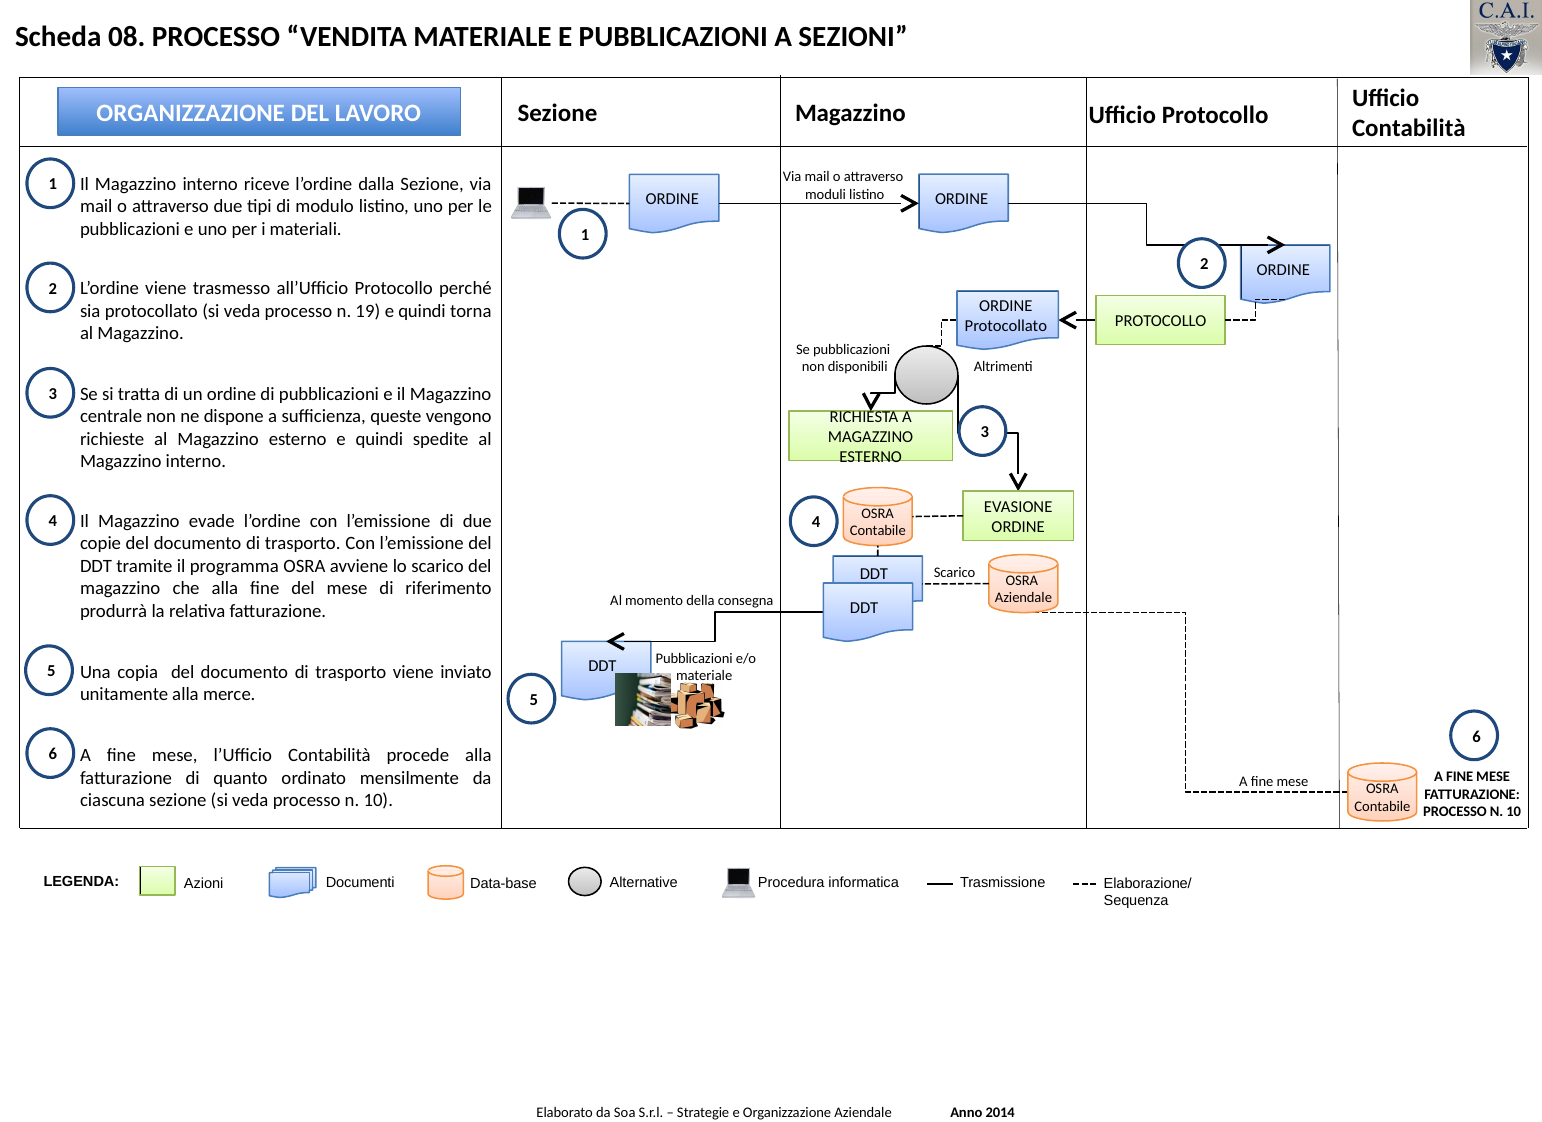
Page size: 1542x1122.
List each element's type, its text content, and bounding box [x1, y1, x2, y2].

text_box A fine mese [1171, 764, 1376, 797]
text_box OSRA Contabile [843, 487, 913, 546]
text_box RICHIESTA A MAGAZZINO ESTERNO [788, 411, 953, 461]
text_box DDT [833, 555, 923, 602]
text_box ORDINE [1240, 244, 1330, 304]
text_box OSRA Aziendale [988, 554, 1058, 613]
text_box Il Magazzino interno riceve l’ordine dalla Sezione, via mail o attraverso due tipi di modulo listino, uno per le pubblicazioni e uno per i materiali. [65, 164, 501, 247]
text_box [586, 867, 594, 896]
text_box L’ordine viene trasmesso all’Ufficio Protocollo perché sia protocollato (si veda processo n. 19) e quindi torna al Magazzino. [65, 268, 507, 352]
picture [510, 186, 552, 220]
text_box Elaborato da Soa S.r.l. – Strategie e Organizzazione Aziendale Anno 2014 [4, 1096, 1542, 1122]
text_box Se pubblicazioni non disponibili [754, 332, 935, 383]
text_box ORDINE [629, 174, 719, 233]
text_box DDT [823, 582, 913, 642]
picture [721, 867, 756, 899]
text_box Se si tratta di un ordine di pubblicazioni e il Magazzino centrale non ne dispone a sufficienza, queste vengono richieste al Magazzino esterno e quindi spedite al Magazzino interno. [65, 374, 507, 479]
text_box 4 [790, 496, 838, 546]
text_box Il Magazzino evade l’ordine con l’emissione di due copie del documento di trasporto. Con l’emissione del DDT tramite il programma OSRA avviene lo scarico del magazzino che alla fine del mese di riferimento produrrà la relativa fatturazione. [65, 501, 507, 629]
text_box [428, 865, 464, 900]
text_box 1 [26, 158, 65, 208]
text_box Sezione [502, 77, 779, 147]
text_box [269, 867, 316, 898]
text_box 5 [25, 645, 73, 695]
text_box Elaborazione/Sequenza [1088, 866, 1263, 917]
text_box [139, 866, 169, 895]
text_box Ufficio Contabilità [1337, 76, 1528, 146]
picture [615, 673, 725, 729]
text_box 2 [26, 263, 65, 312]
text_box 3 [26, 368, 66, 418]
text_box A FINE MESE FATTURAZIONE: PROCESSO N. 10 [1394, 759, 1542, 828]
text_box 3 [959, 406, 1006, 456]
text_box ORDINE Protocollato [956, 290, 1059, 349]
text_box 1 [559, 209, 607, 259]
text_box OSRA Contabile [1347, 762, 1417, 821]
text_box [896, 382, 957, 404]
text_box Data-base [457, 866, 586, 899]
text_box 6 [26, 728, 74, 778]
text_box Trasmissione [945, 865, 1075, 898]
text_box Via mail o attraverso moduli listino [732, 159, 957, 210]
text_box Magazzino [779, 77, 1074, 147]
text_box Alternative [594, 865, 725, 898]
text_box Ufficio Protocollo [1073, 78, 1338, 148]
text_box Pubblicazioni e/o materiale [615, 641, 796, 691]
text_box Procedura informatica [743, 865, 926, 898]
picture [1470, 0, 1542, 75]
text_box Documenti [311, 865, 440, 898]
text_box Altrimenti [913, 349, 1094, 382]
text_box Al momento della consegna [589, 583, 794, 617]
text_box 6 [1450, 711, 1498, 760]
text_box LEGENDA: [28, 864, 136, 898]
text_box Azioni [169, 866, 270, 899]
text_box EVASIONE ORDINE [963, 491, 1074, 541]
text_box A fine mese, l’Ufficio Contabilità procede alla fatturazione di quanto ordinato mensilmente da ciascuna sezione (si veda processo n. 10). [65, 735, 507, 818]
text_box ORDINE [918, 174, 1009, 233]
text_box PROTOCOLLO [1096, 295, 1226, 345]
text_box ORGANIZZAZIONE DEL LAVORO [57, 87, 461, 136]
text_box Scheda 08. PROCESSO “VENDITA MATERIALE E PUBBLICAZIONI A SEZIONI” [0, 0, 1470, 74]
text_box Scarico [923, 555, 1005, 589]
text_box 5 [508, 674, 555, 723]
text_box 2 [1178, 238, 1226, 288]
text_box DDT [561, 641, 615, 700]
text_box 4 [26, 495, 65, 545]
text_box Una copia del documento di trasporto viene inviato unitamente alla merce. [65, 652, 507, 713]
